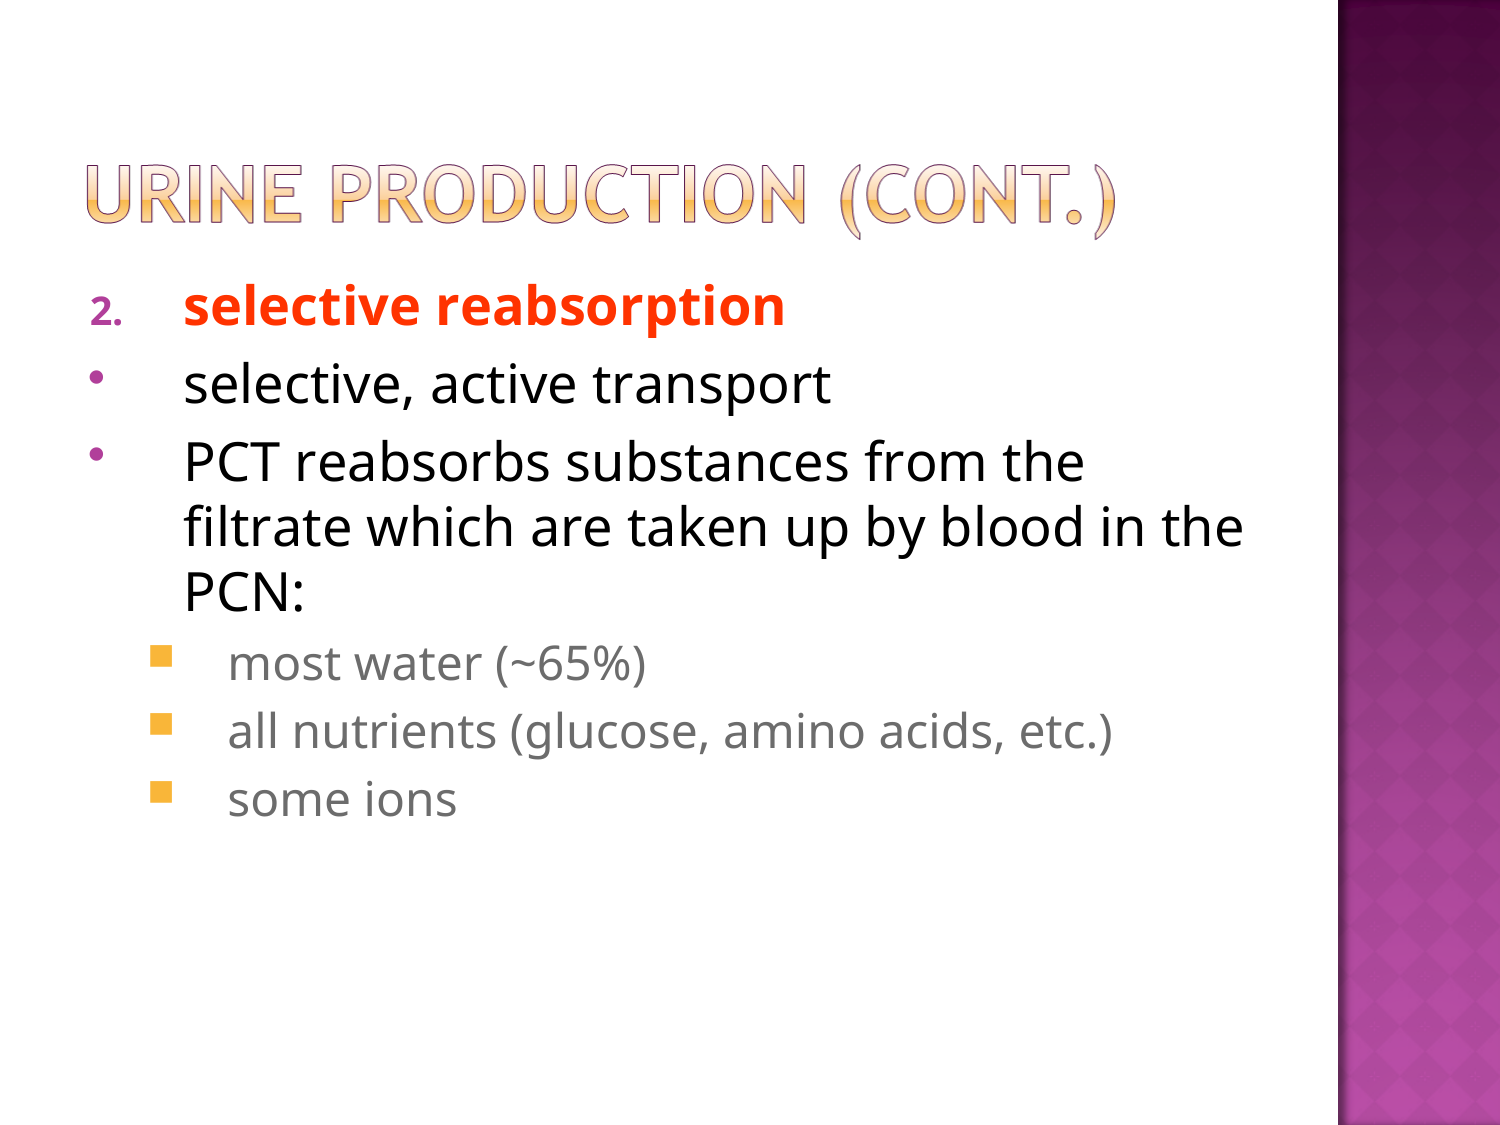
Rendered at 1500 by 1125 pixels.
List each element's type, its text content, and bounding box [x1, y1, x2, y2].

text_box [34, 52, 1265, 241]
list selective reabsorption selective, active transport PCT reabsorbs substances from the filtrate which are taken up by blood in the PCN: most water (~65%) all nutrients (glucose, amino acids, etc.) some ions [75, 263, 1263, 1060]
picture [1337, 0, 1500, 1125]
